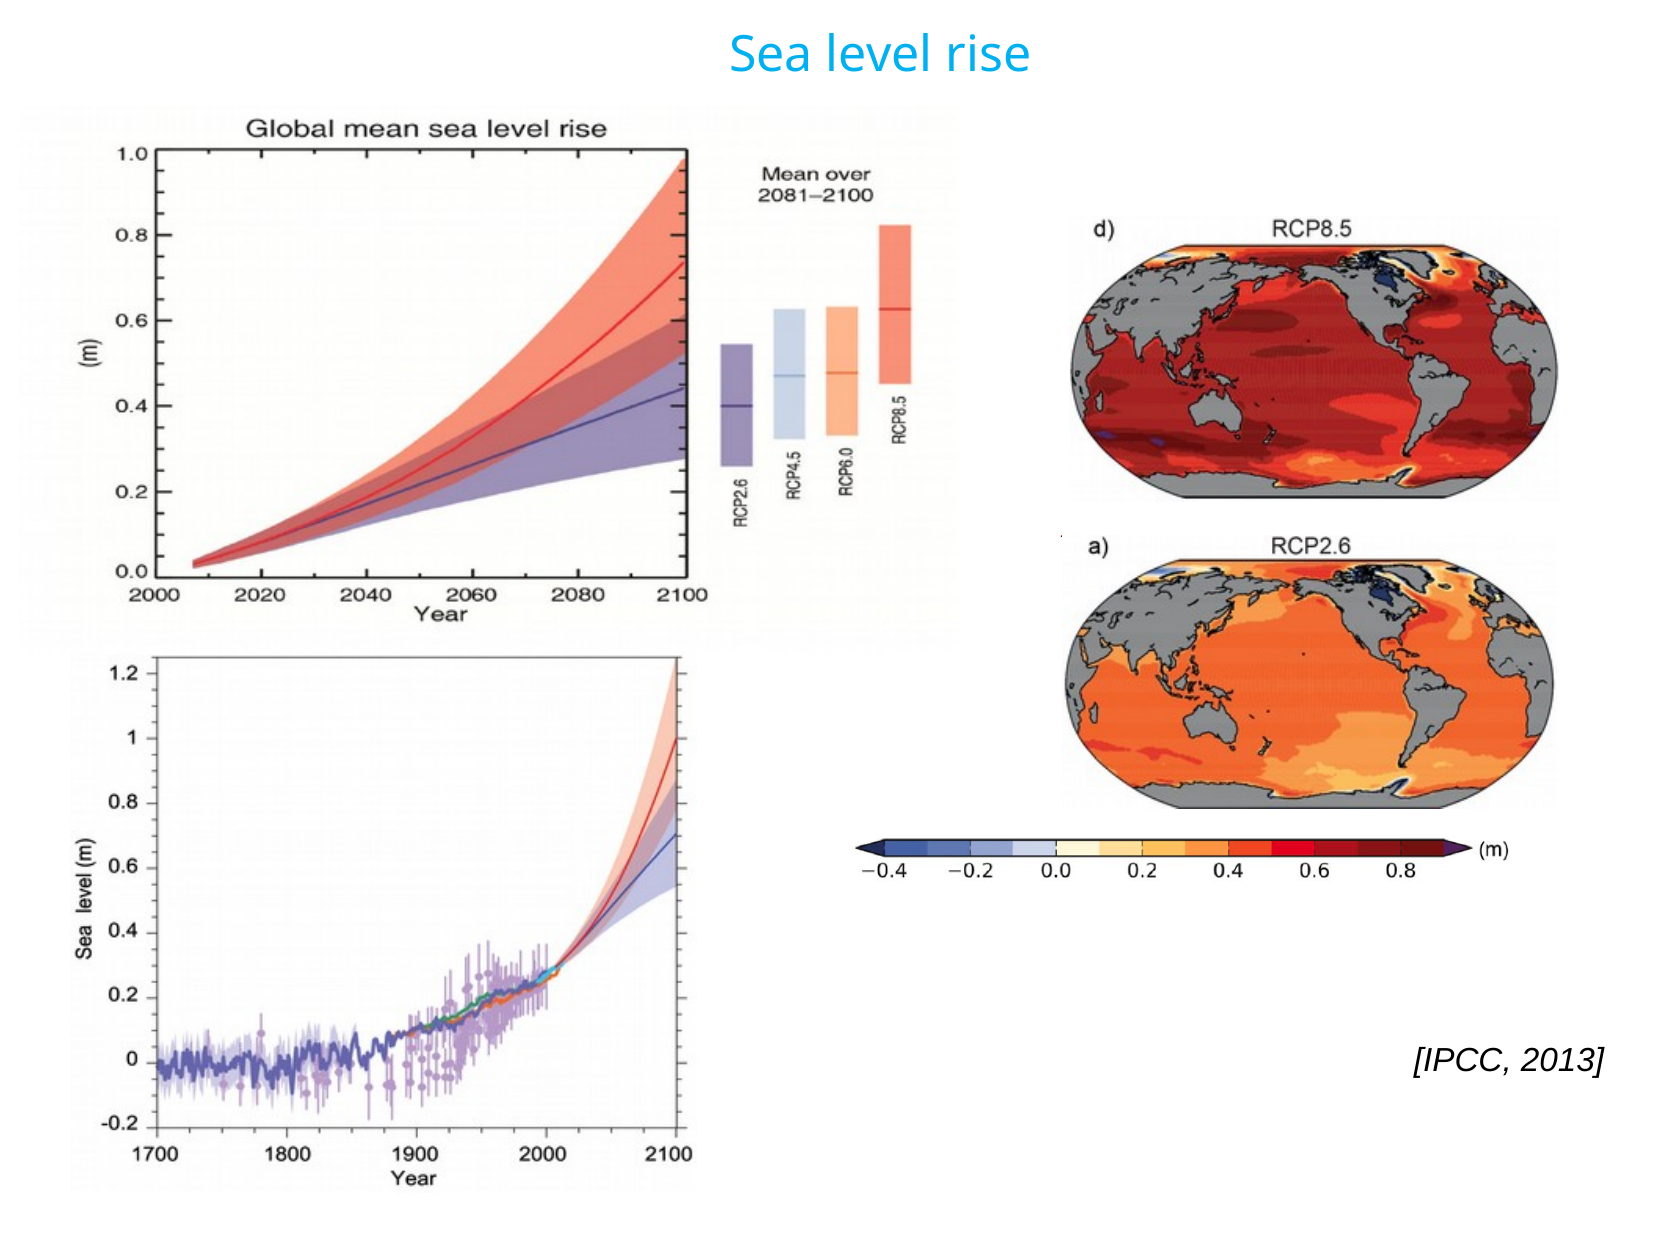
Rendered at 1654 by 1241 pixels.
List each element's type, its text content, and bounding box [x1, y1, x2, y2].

text_box [IPCC, 2013] [1398, 1030, 1654, 1092]
picture [1060, 535, 1557, 815]
text_box Sea level rise [171, 14, 1591, 98]
picture [19, 106, 958, 1193]
picture [748, 834, 1654, 885]
picture [1069, 216, 1560, 503]
